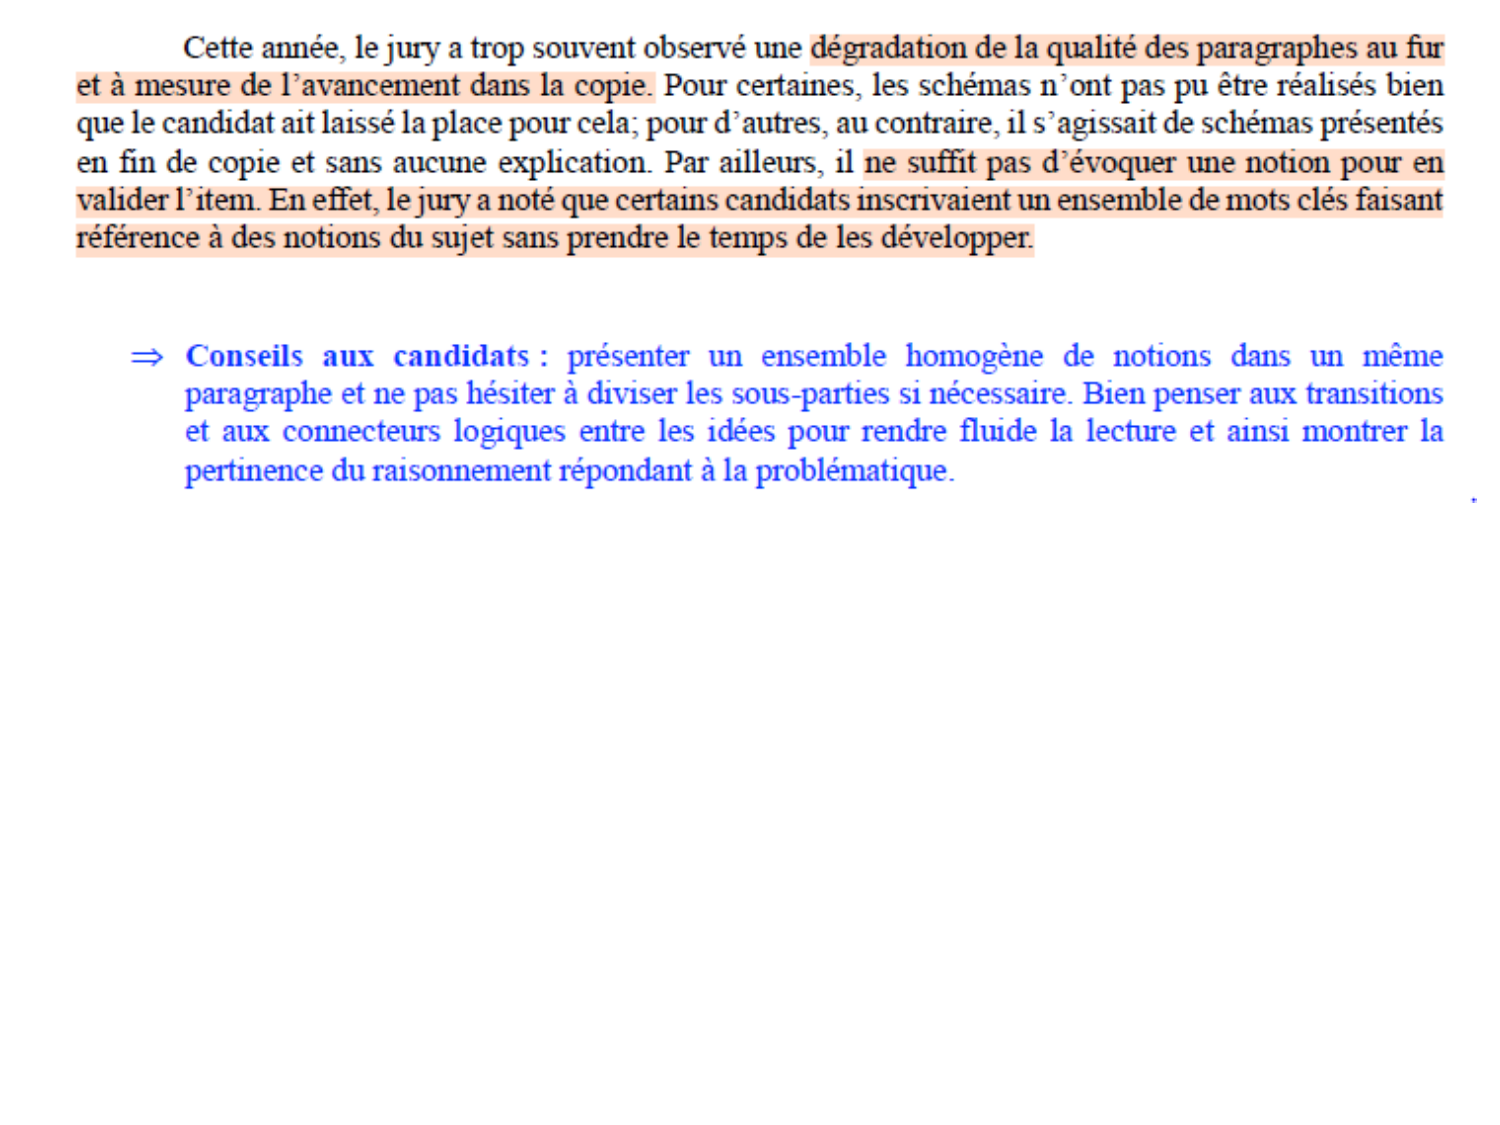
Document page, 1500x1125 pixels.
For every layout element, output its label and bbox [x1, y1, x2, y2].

picture [35, 15, 1477, 503]
